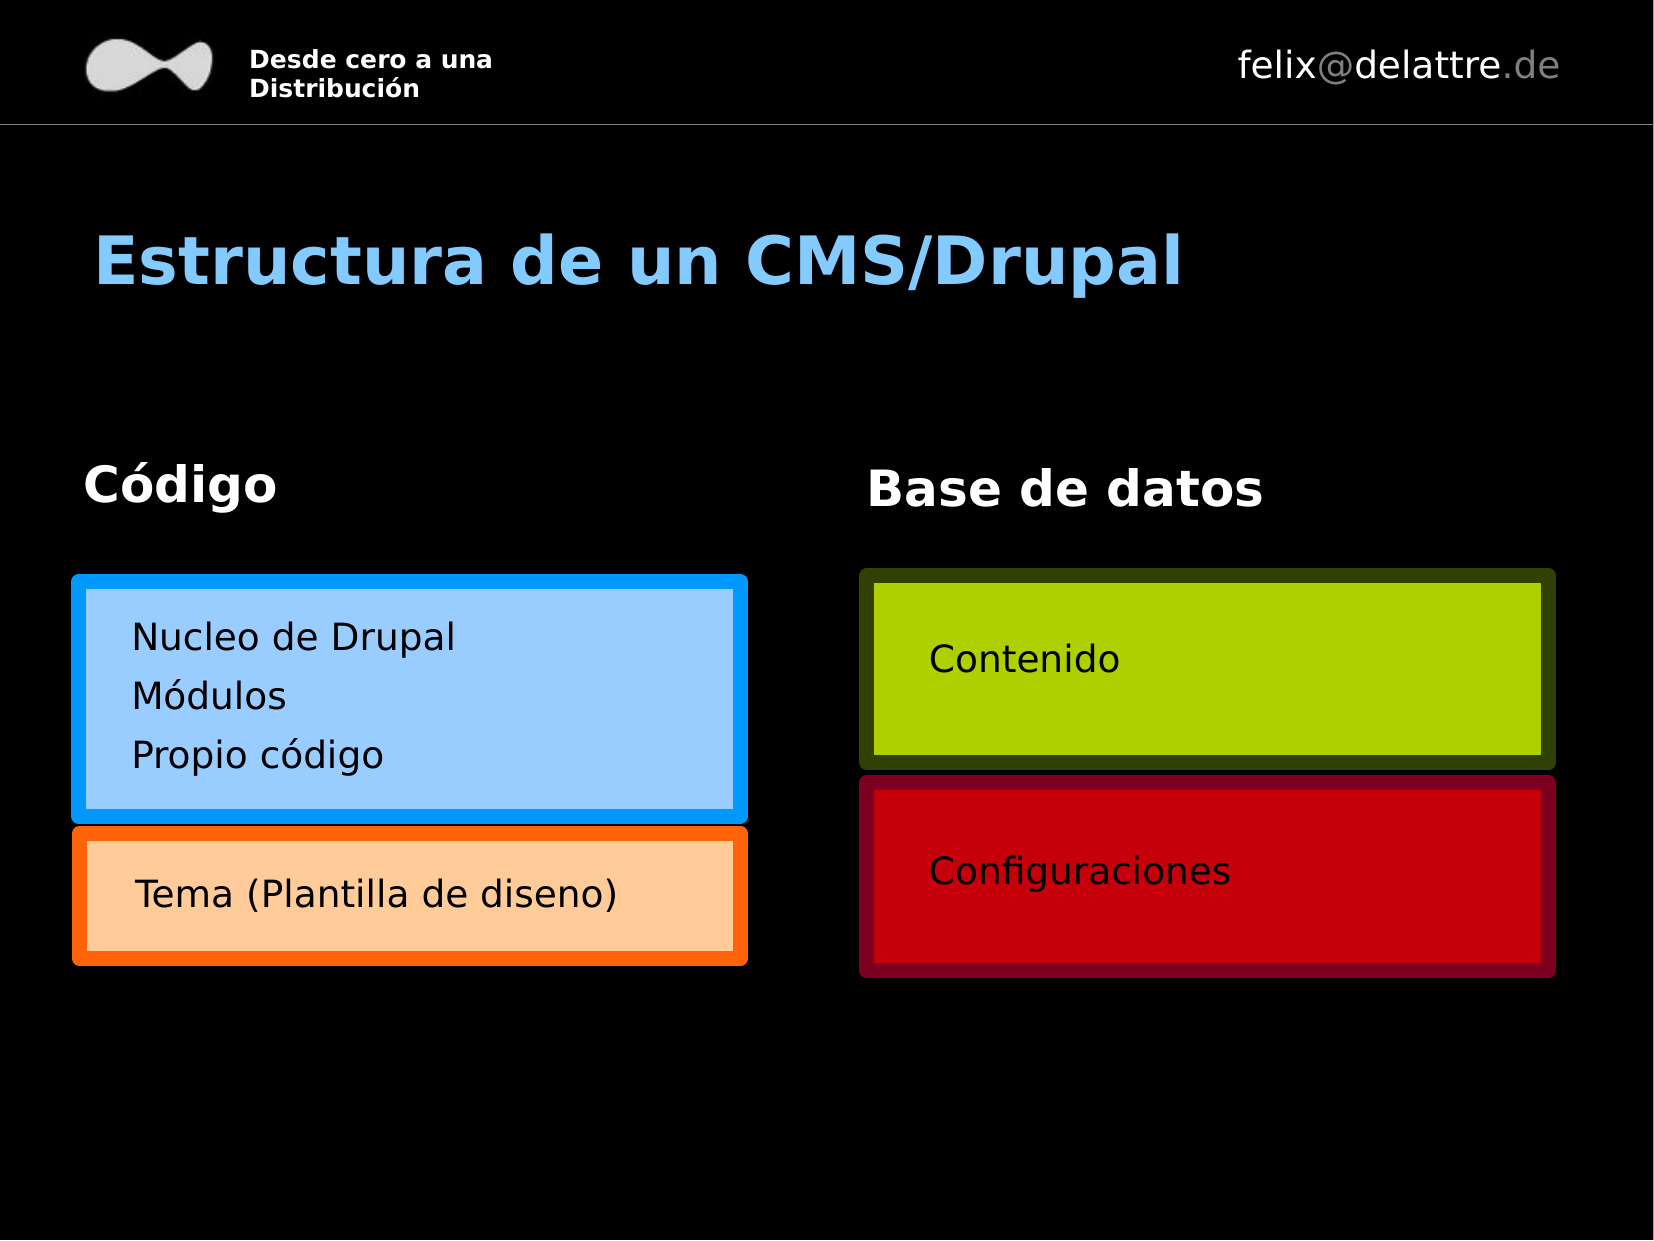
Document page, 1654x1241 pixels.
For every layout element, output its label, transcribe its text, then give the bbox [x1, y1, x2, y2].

text_box Código [69, 448, 293, 524]
text_box Propio código [116, 726, 400, 802]
text_box Tema (Plantilla de diseno) [120, 864, 785, 939]
picture [62, 31, 229, 104]
text_box [79, 833, 741, 959]
text_box [866, 782, 1549, 971]
text_box Contenido [914, 629, 1136, 706]
text_box Módulos [116, 667, 302, 726]
text_box Configuraciones [914, 842, 1247, 918]
text_box [866, 575, 1549, 763]
text_box Nucleo de Drupal [116, 608, 472, 684]
text_box Estructura de un CMS/Drupal [78, 215, 1201, 308]
text_box Base de datos [851, 452, 1280, 529]
text_box [78, 581, 741, 817]
